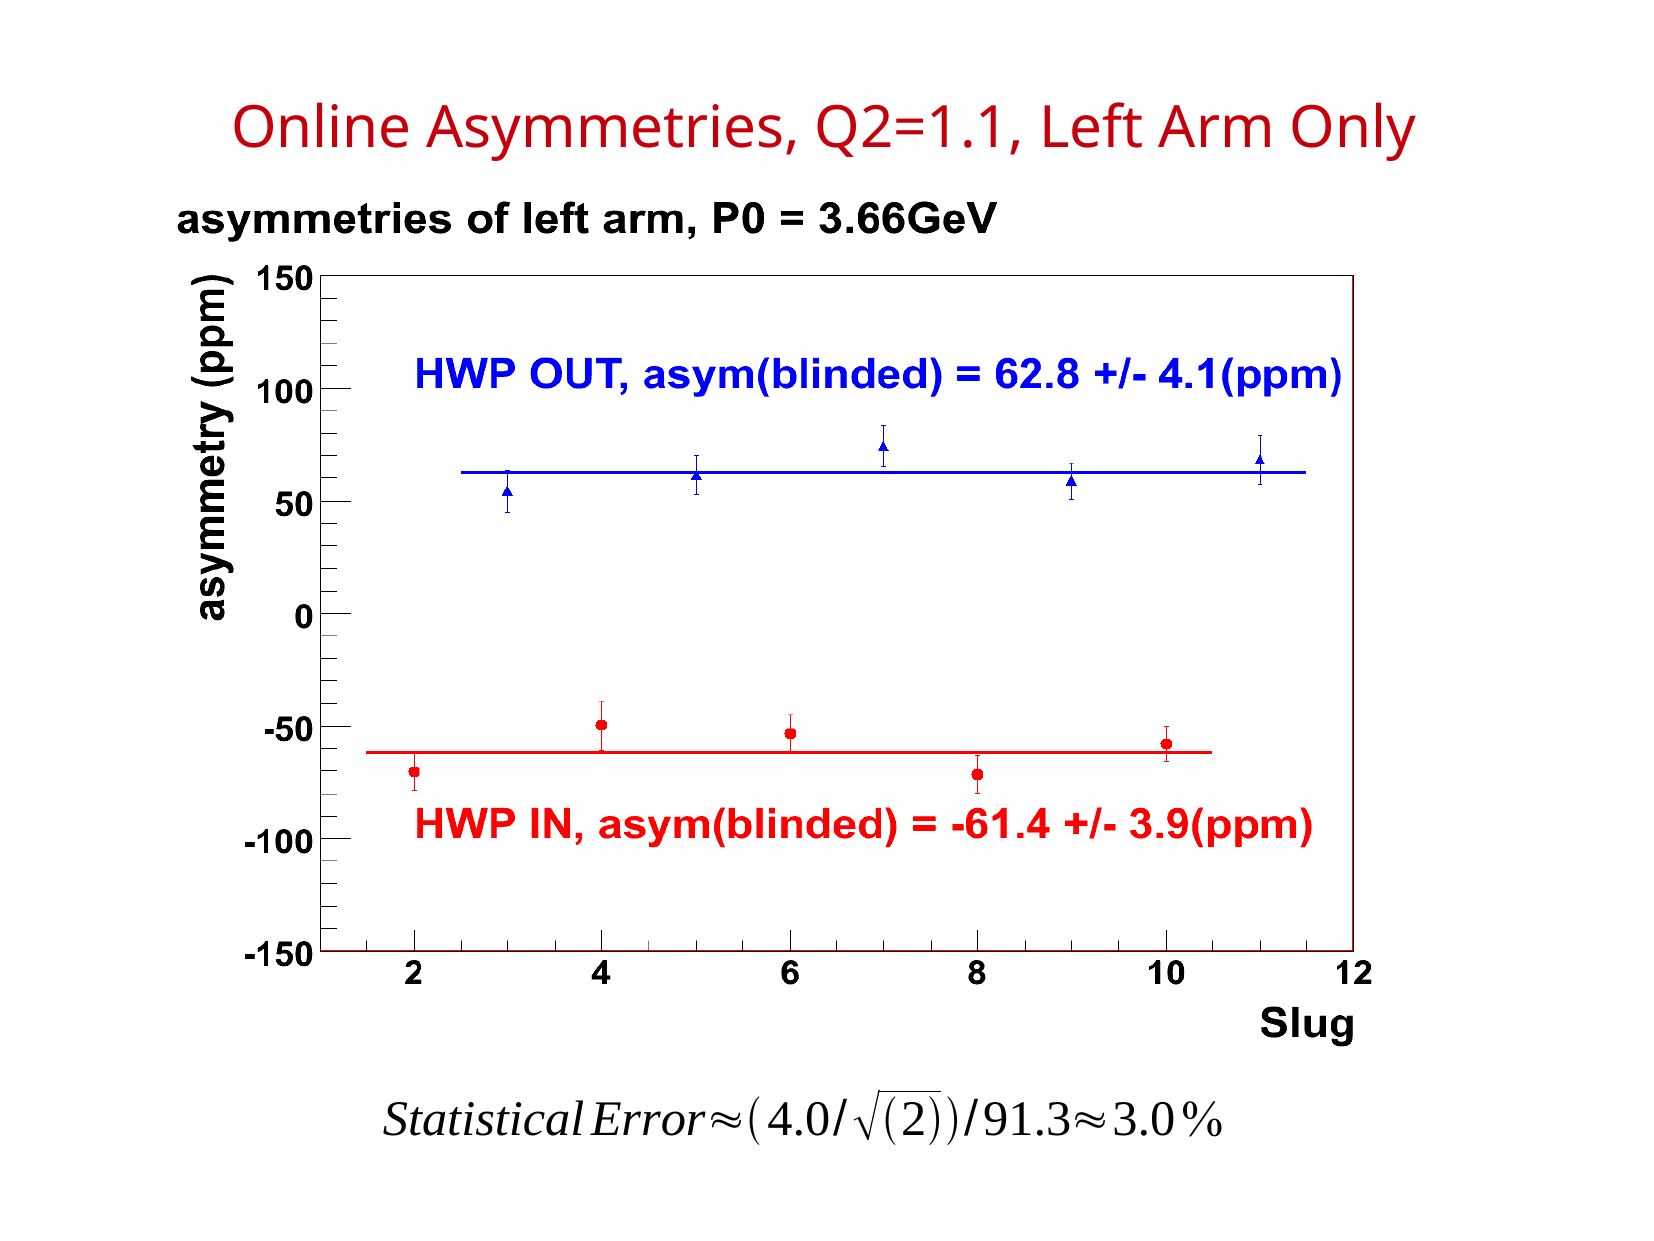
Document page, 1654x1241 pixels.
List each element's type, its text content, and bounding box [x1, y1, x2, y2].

text_box Online Asymmetries, Q2=1.1, Left Arm Only [118, 11, 1530, 217]
chart [375, 1087, 1231, 1149]
picture [113, 185, 1491, 1087]
